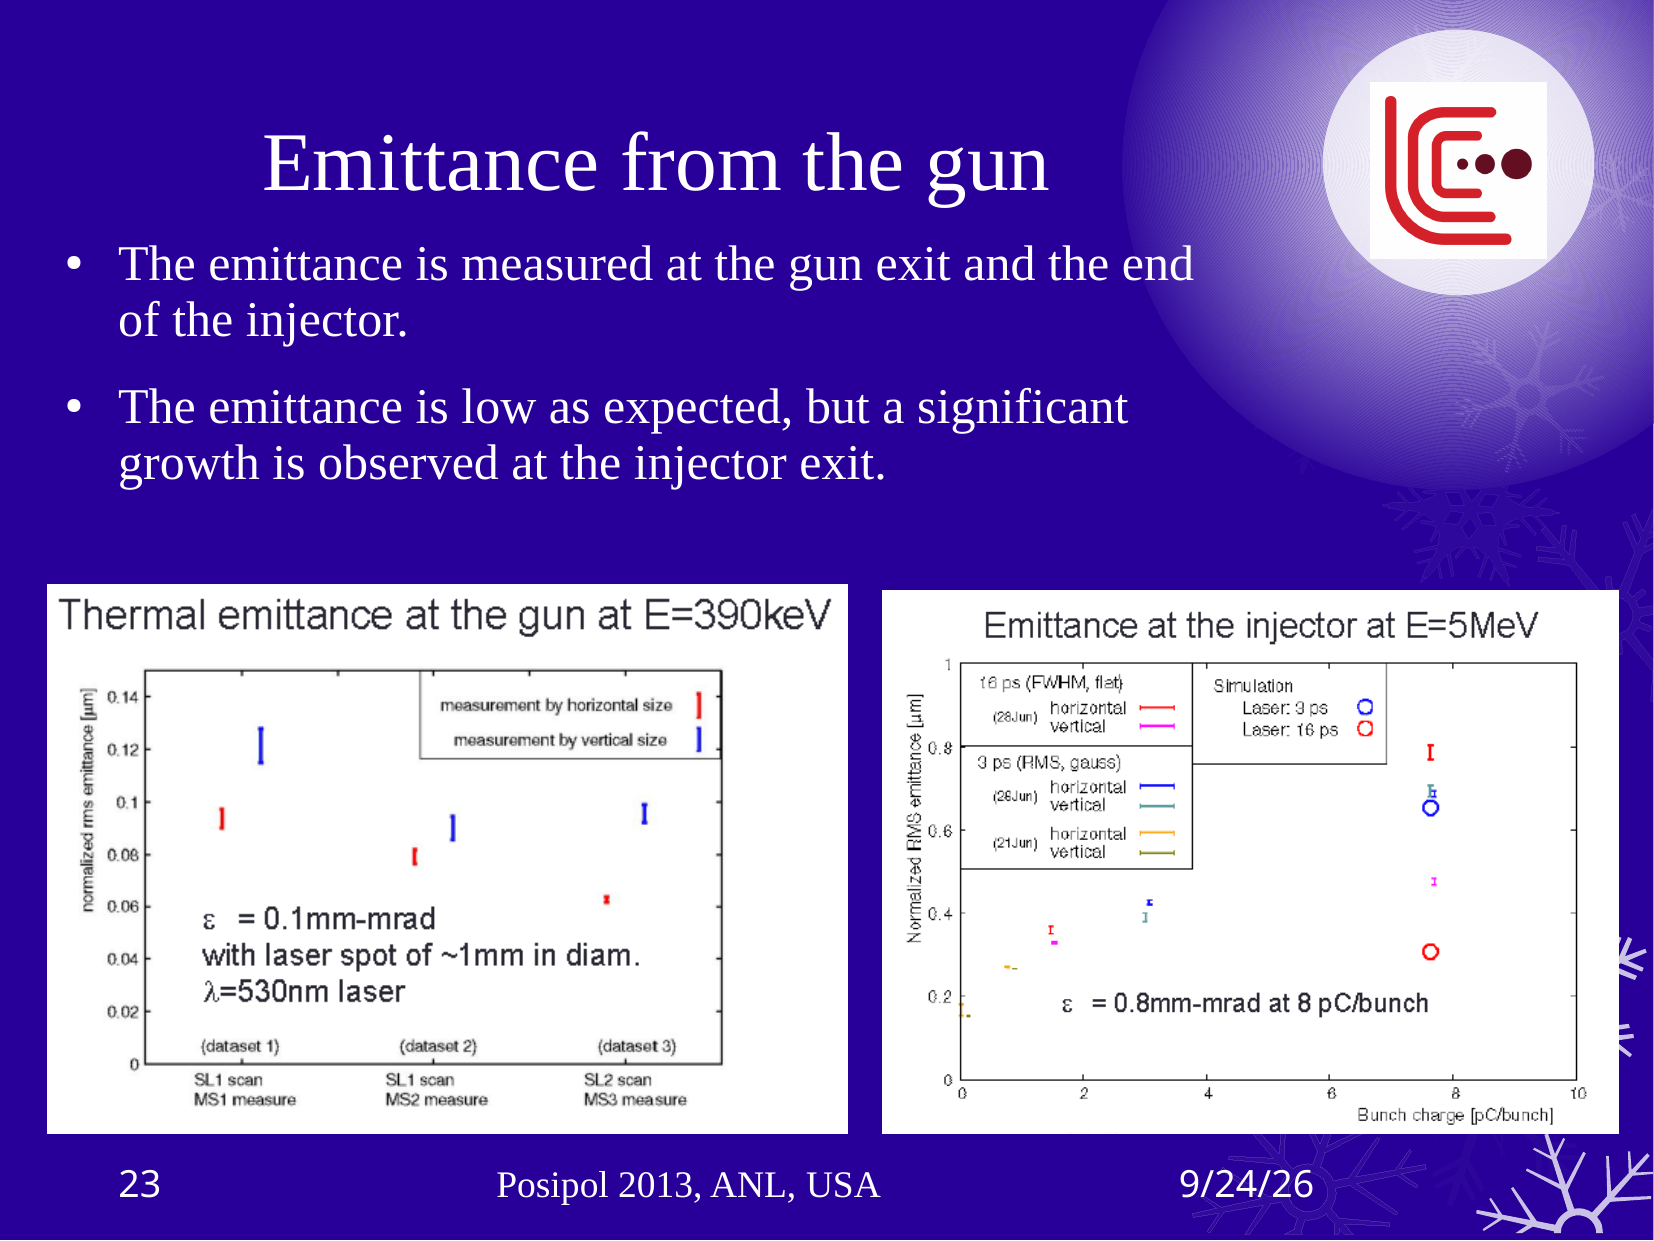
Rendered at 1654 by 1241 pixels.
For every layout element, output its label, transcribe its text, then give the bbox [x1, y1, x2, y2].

picture [47, 584, 848, 1134]
list The emittance is measured at the gun exit and the end of the injector. The emittance is low as expected, but a significant growth is observed at the injector exit. [47, 236, 1241, 567]
picture [882, 590, 1619, 1134]
title Emittance from the gun [23, 29, 1311, 296]
picture [1370, 82, 1547, 259]
